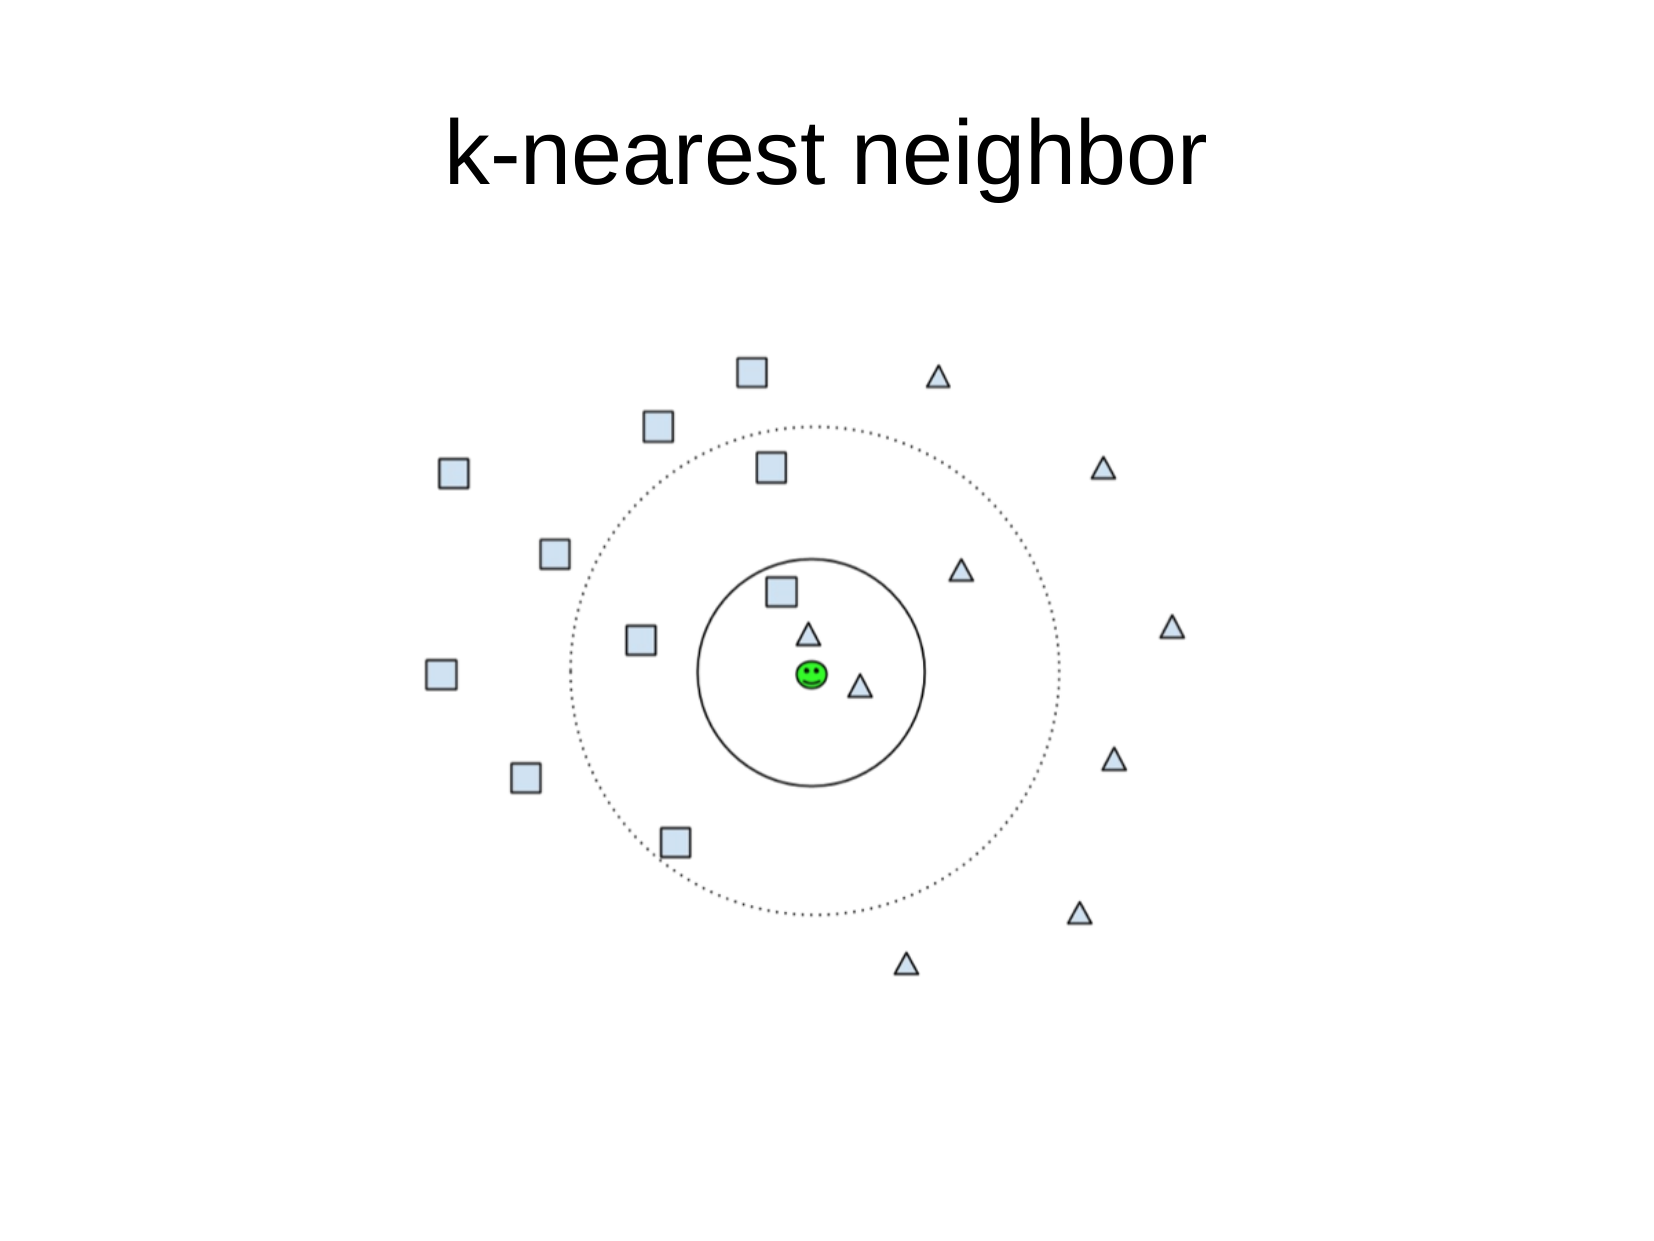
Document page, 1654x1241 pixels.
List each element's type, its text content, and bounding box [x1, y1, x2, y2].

title k-nearest neighbor [82, 49, 1571, 257]
picture [363, 290, 1291, 1010]
